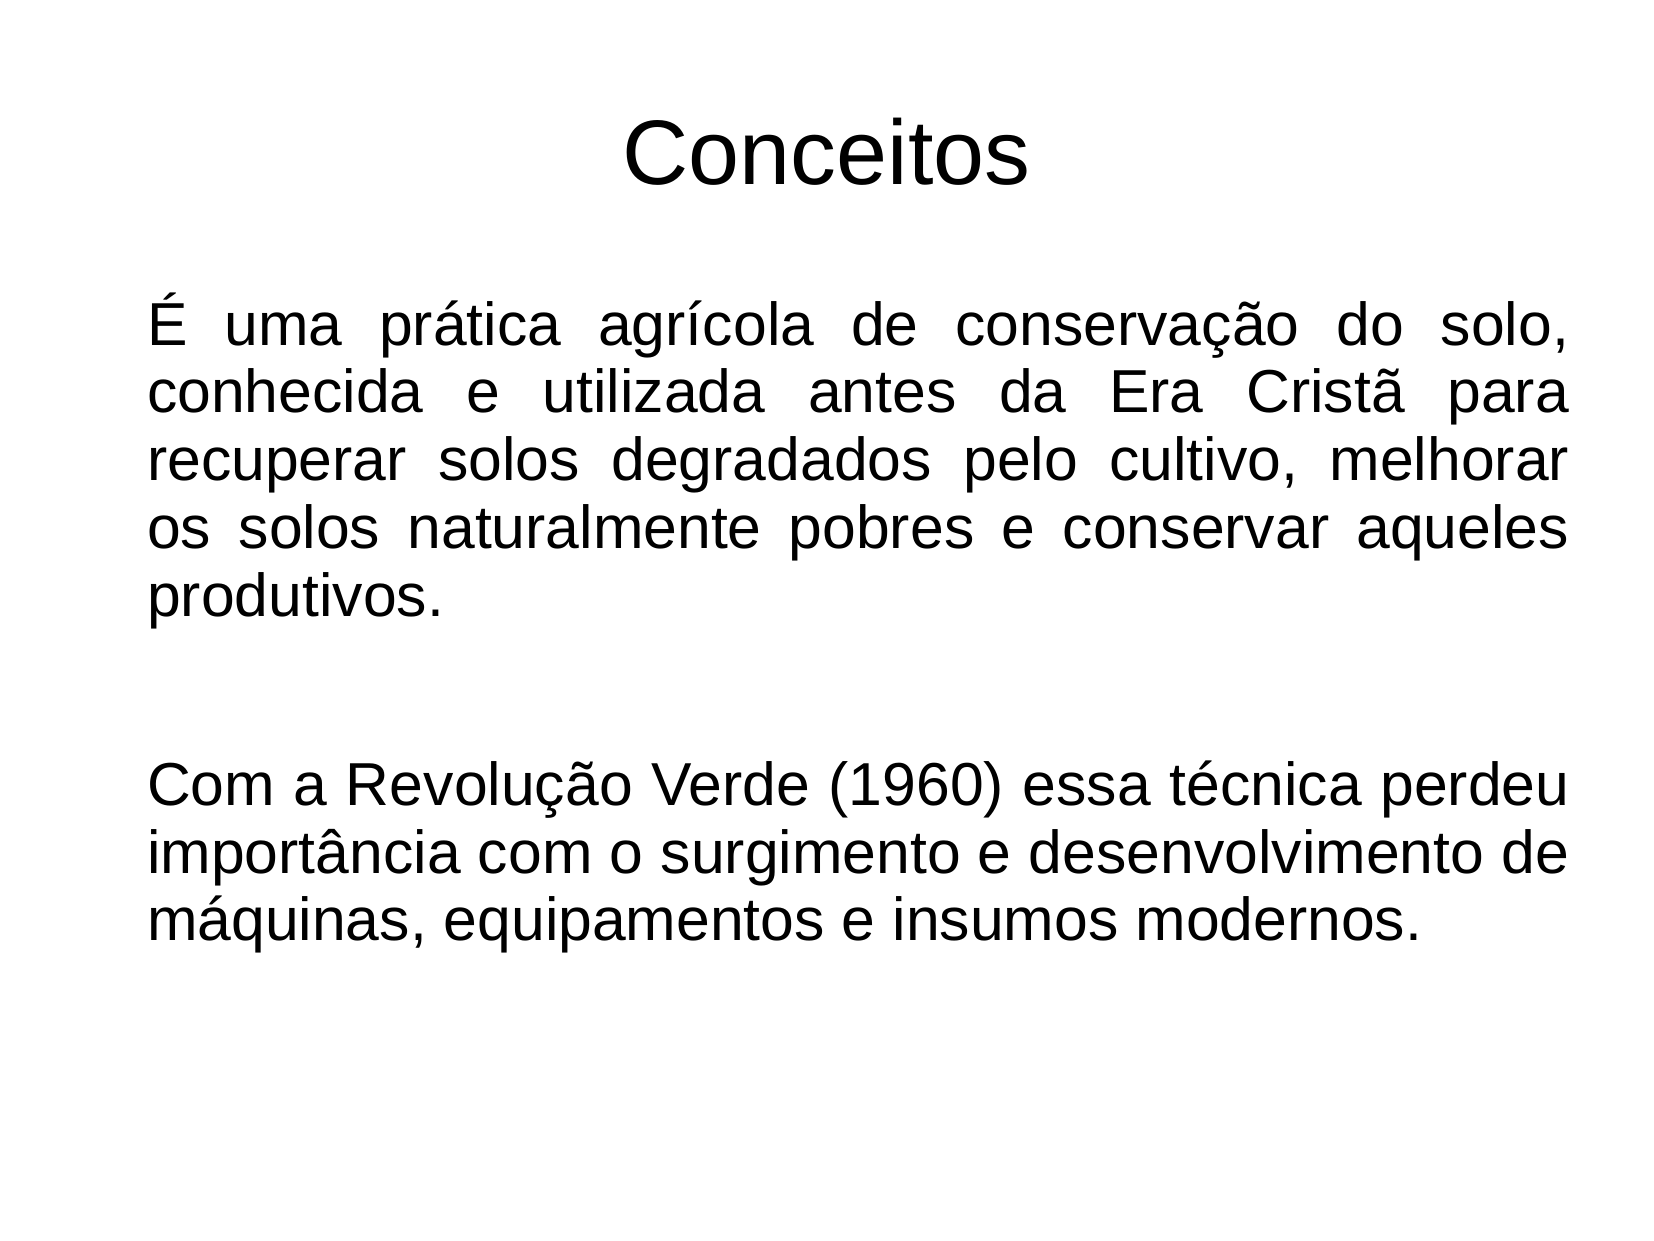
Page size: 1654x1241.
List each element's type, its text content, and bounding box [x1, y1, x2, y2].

title Conceitos [82, 49, 1571, 257]
list É uma prática agrícola de conservação do solo, conhecida e utilizada antes da Era Cristã para recuperar solos degradados pelo cultivo, melhorar os solos naturalmente pobres e conservar aqueles produtivos. Com a Revolução Verde (1960) essa técnica perdeu importância com o surgimento e desenvolvimento de máquinas, equipamentos e insumos modernos. [82, 290, 1571, 1010]
